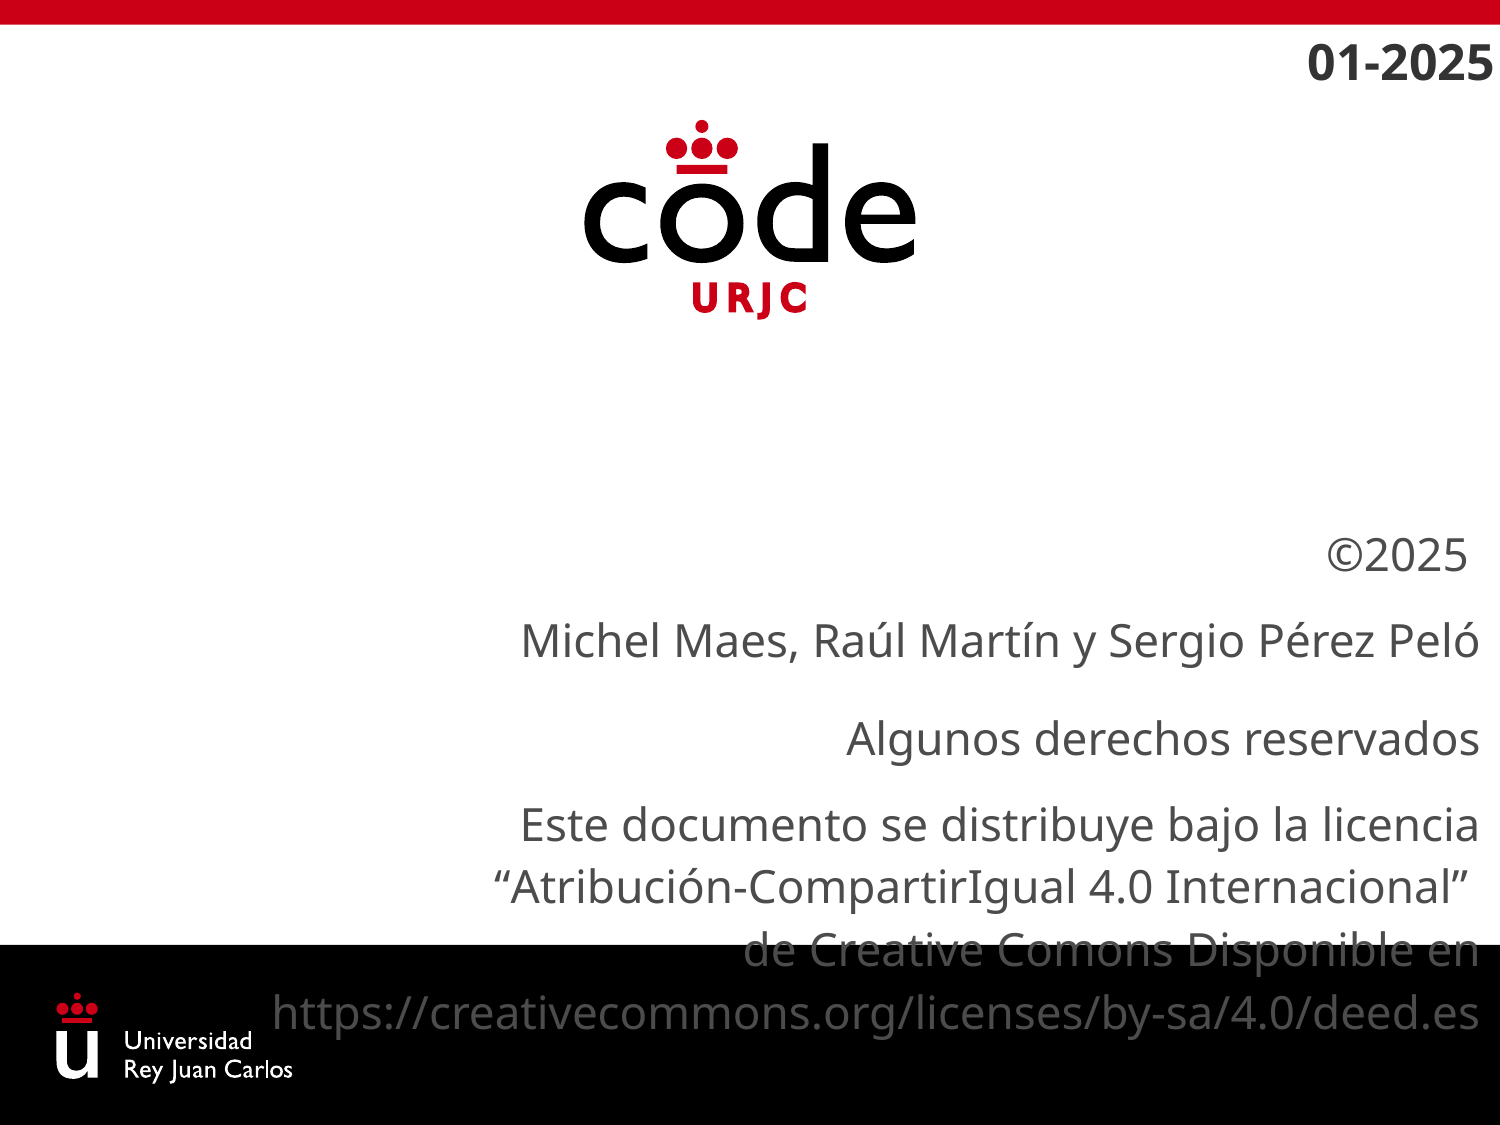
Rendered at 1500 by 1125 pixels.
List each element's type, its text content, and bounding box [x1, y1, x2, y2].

text_box [0, 0, 1500, 23]
text_box ©2025 Michel Maes, Raúl Martín y Sergio Pérez Peló Algunos derechos reservados Este documento se distribuye bajo la licencia “Atribución-CompartirIgual 4.0 Internacional” de Creative Comons Disponible en https://creativecommons.org/licenses/by-sa/4.0/deed.es [0, 514, 1496, 1021]
text_box 01-2025 [1292, 22, 1500, 98]
